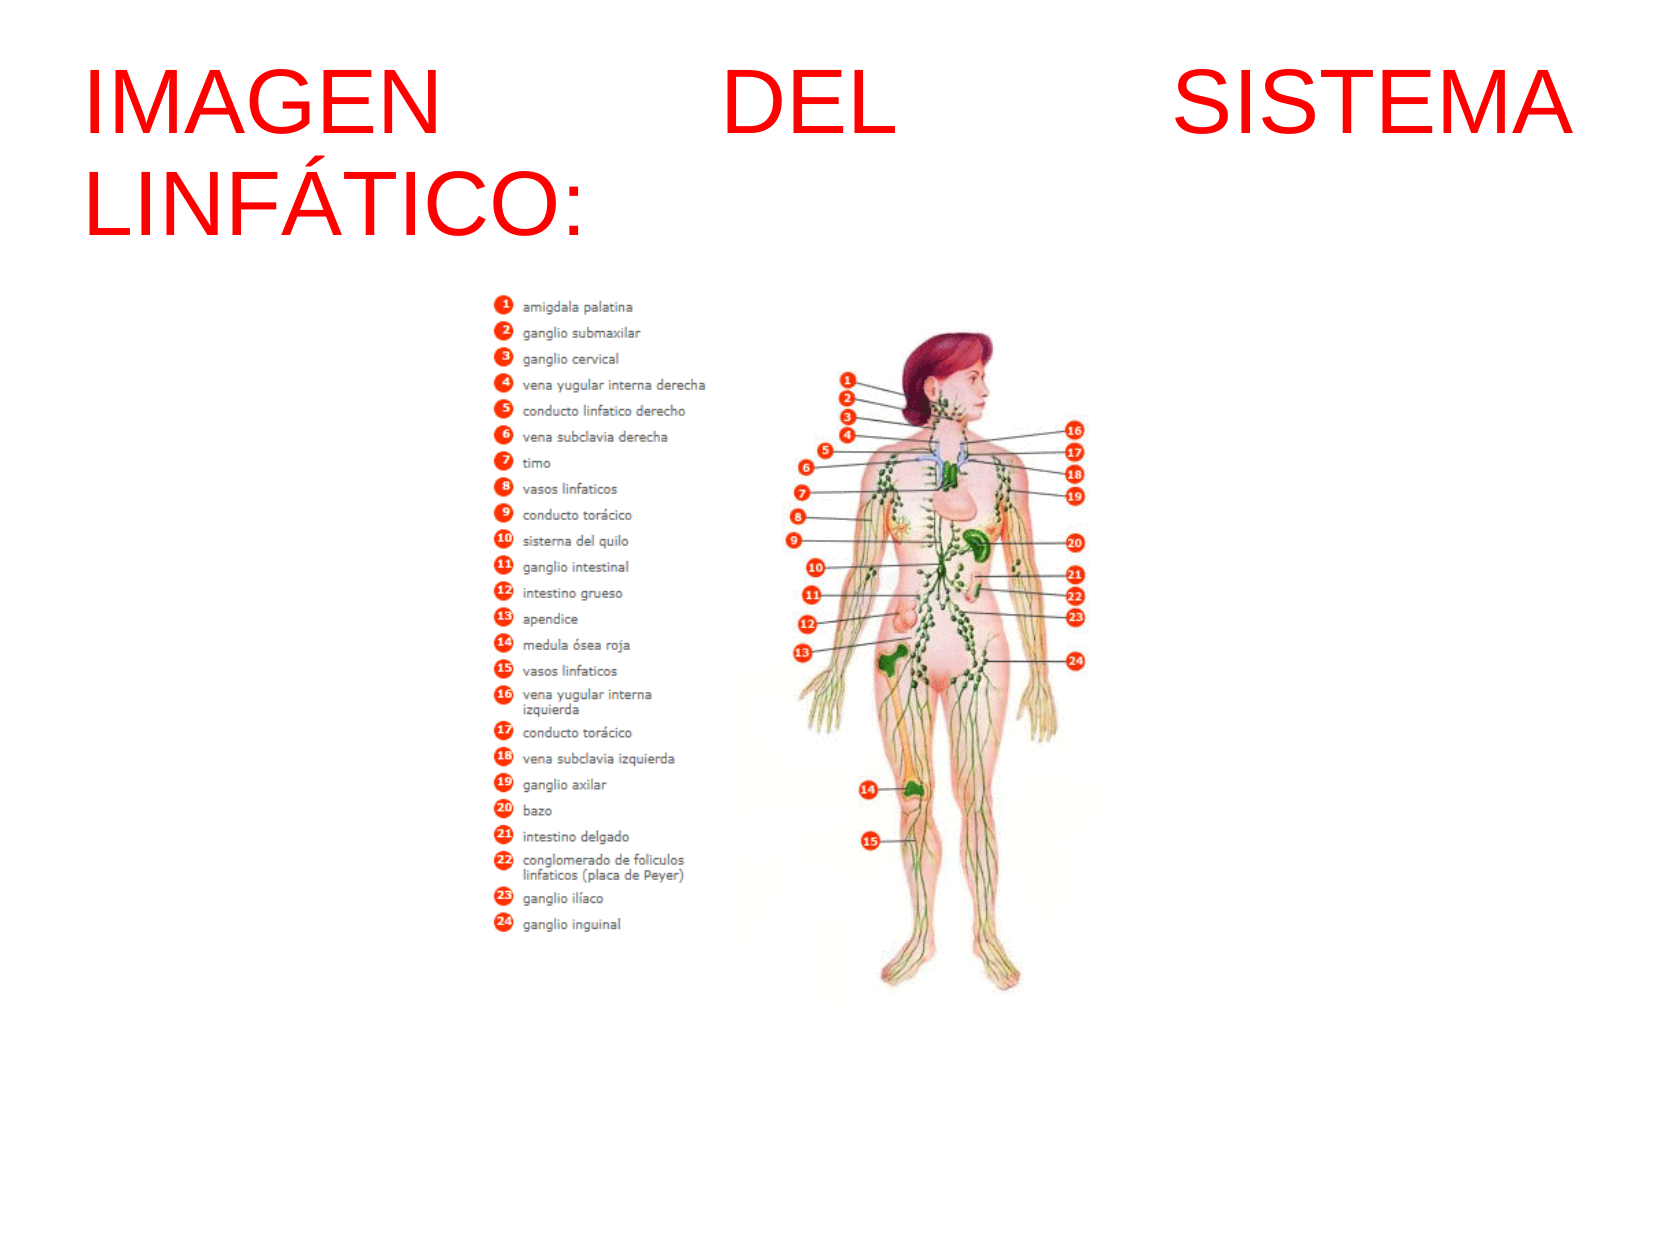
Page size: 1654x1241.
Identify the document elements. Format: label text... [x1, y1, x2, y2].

picture [486, 290, 1167, 1010]
title IMAGEN DEL SISTEMA LINFÁTICO: [82, 49, 1571, 257]
